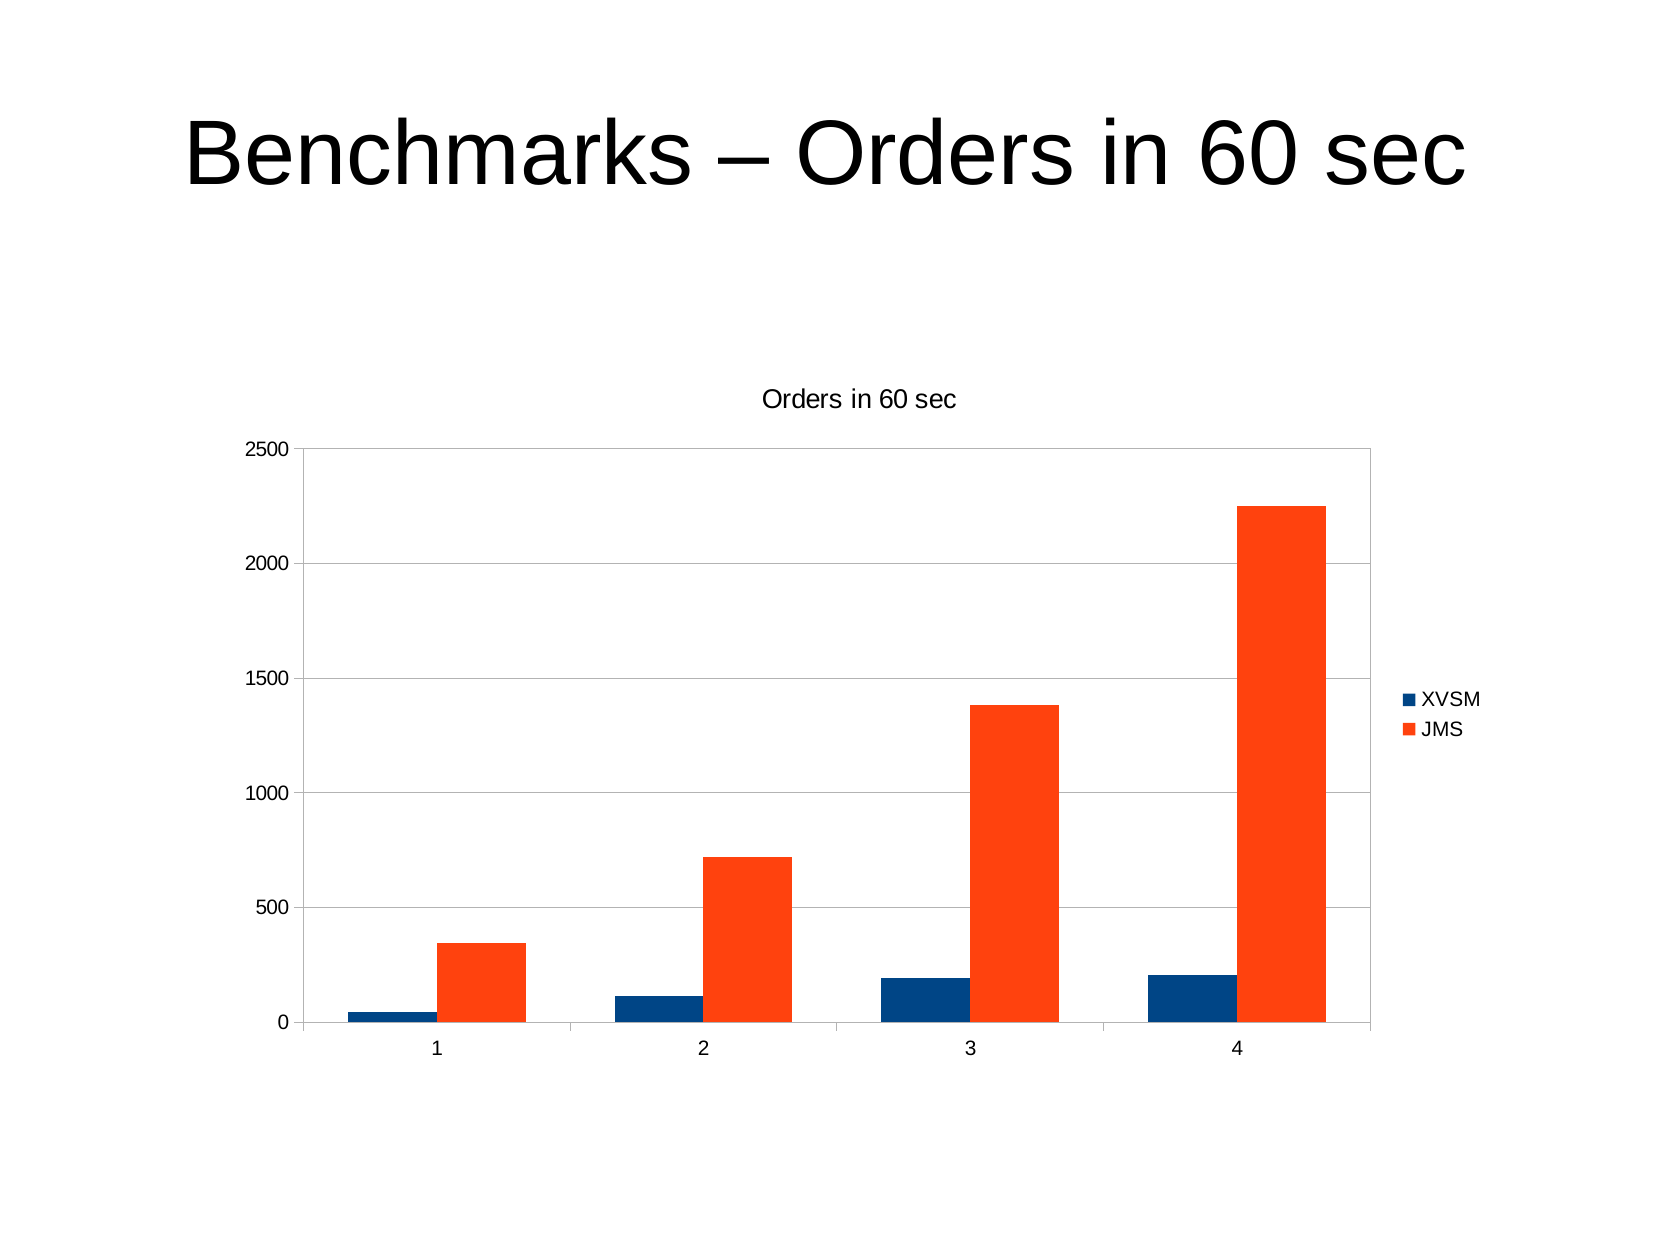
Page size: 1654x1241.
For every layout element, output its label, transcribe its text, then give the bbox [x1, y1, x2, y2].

title Benchmarks – Orders in 60 sec [82, 49, 1571, 257]
chart [219, 354, 1501, 1075]
